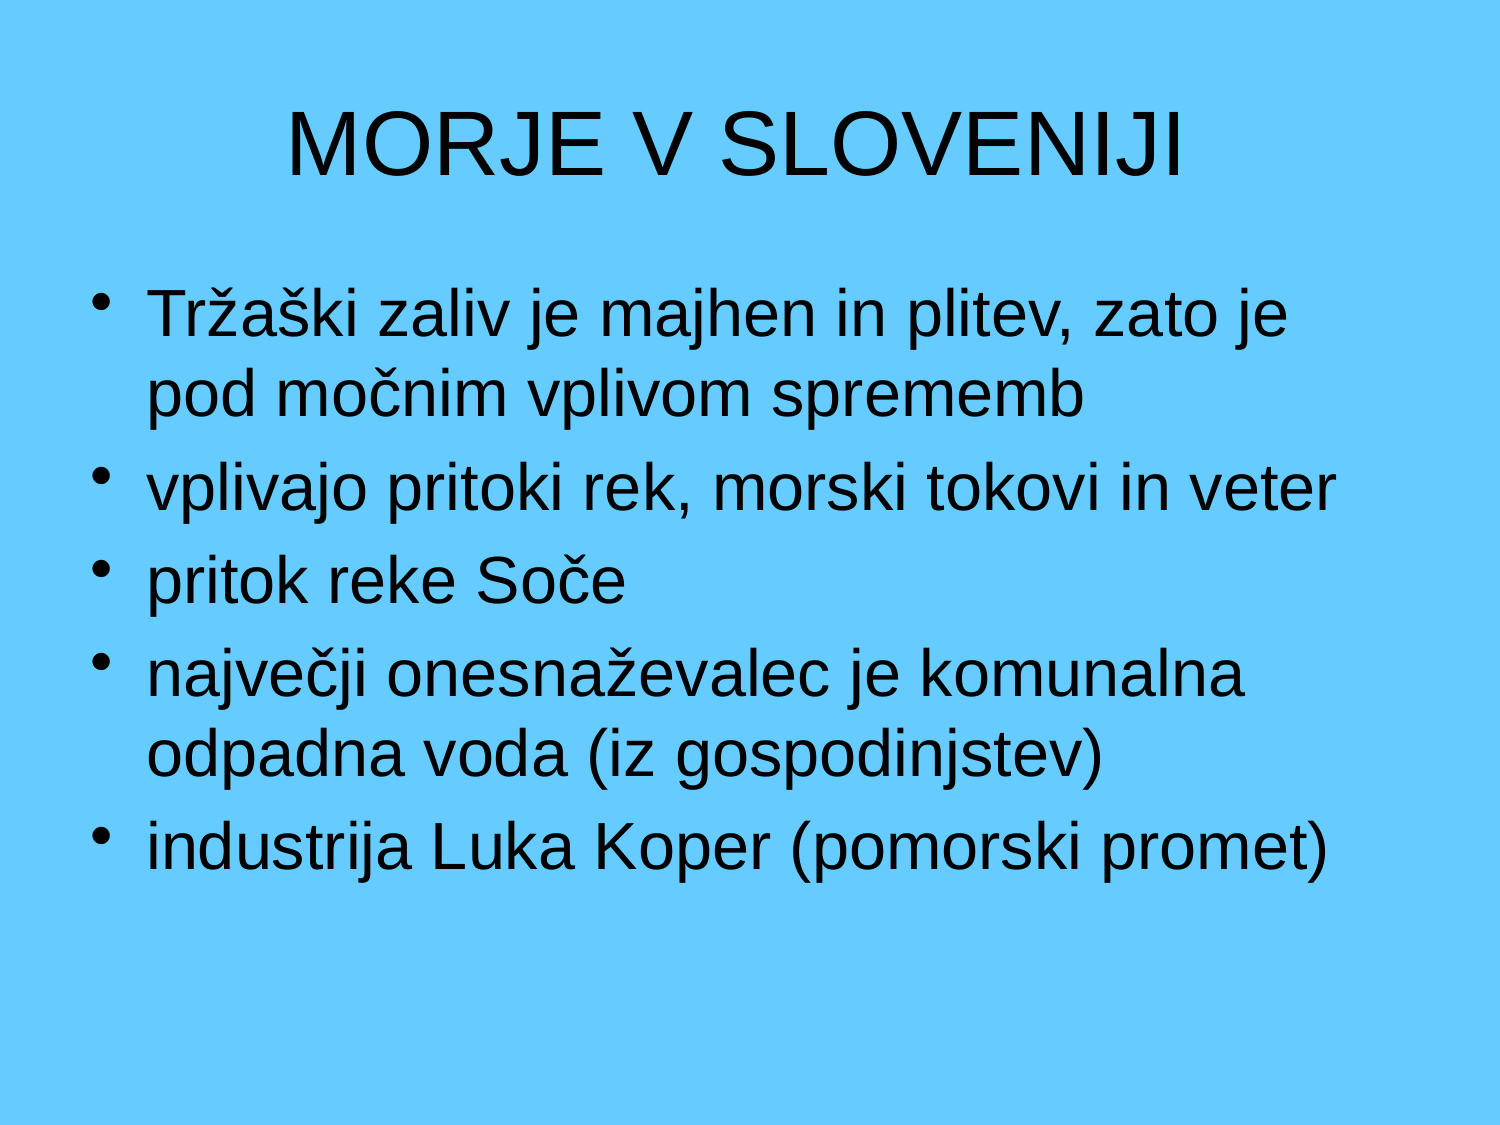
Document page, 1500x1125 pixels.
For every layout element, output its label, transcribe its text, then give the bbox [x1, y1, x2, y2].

title MORJE V SLOVENIJI [75, 45, 1425, 233]
list Tržaški zaliv je majhen in plitev, zato je pod močnim vplivom sprememb vplivajo pritoki rek, morski tokovi in veter pritok reke Soče največji onesnaževalec je komunalna odpadna voda (iz gospodinjstev) industrija Luka Koper (pomorski promet) [75, 262, 1425, 1005]
